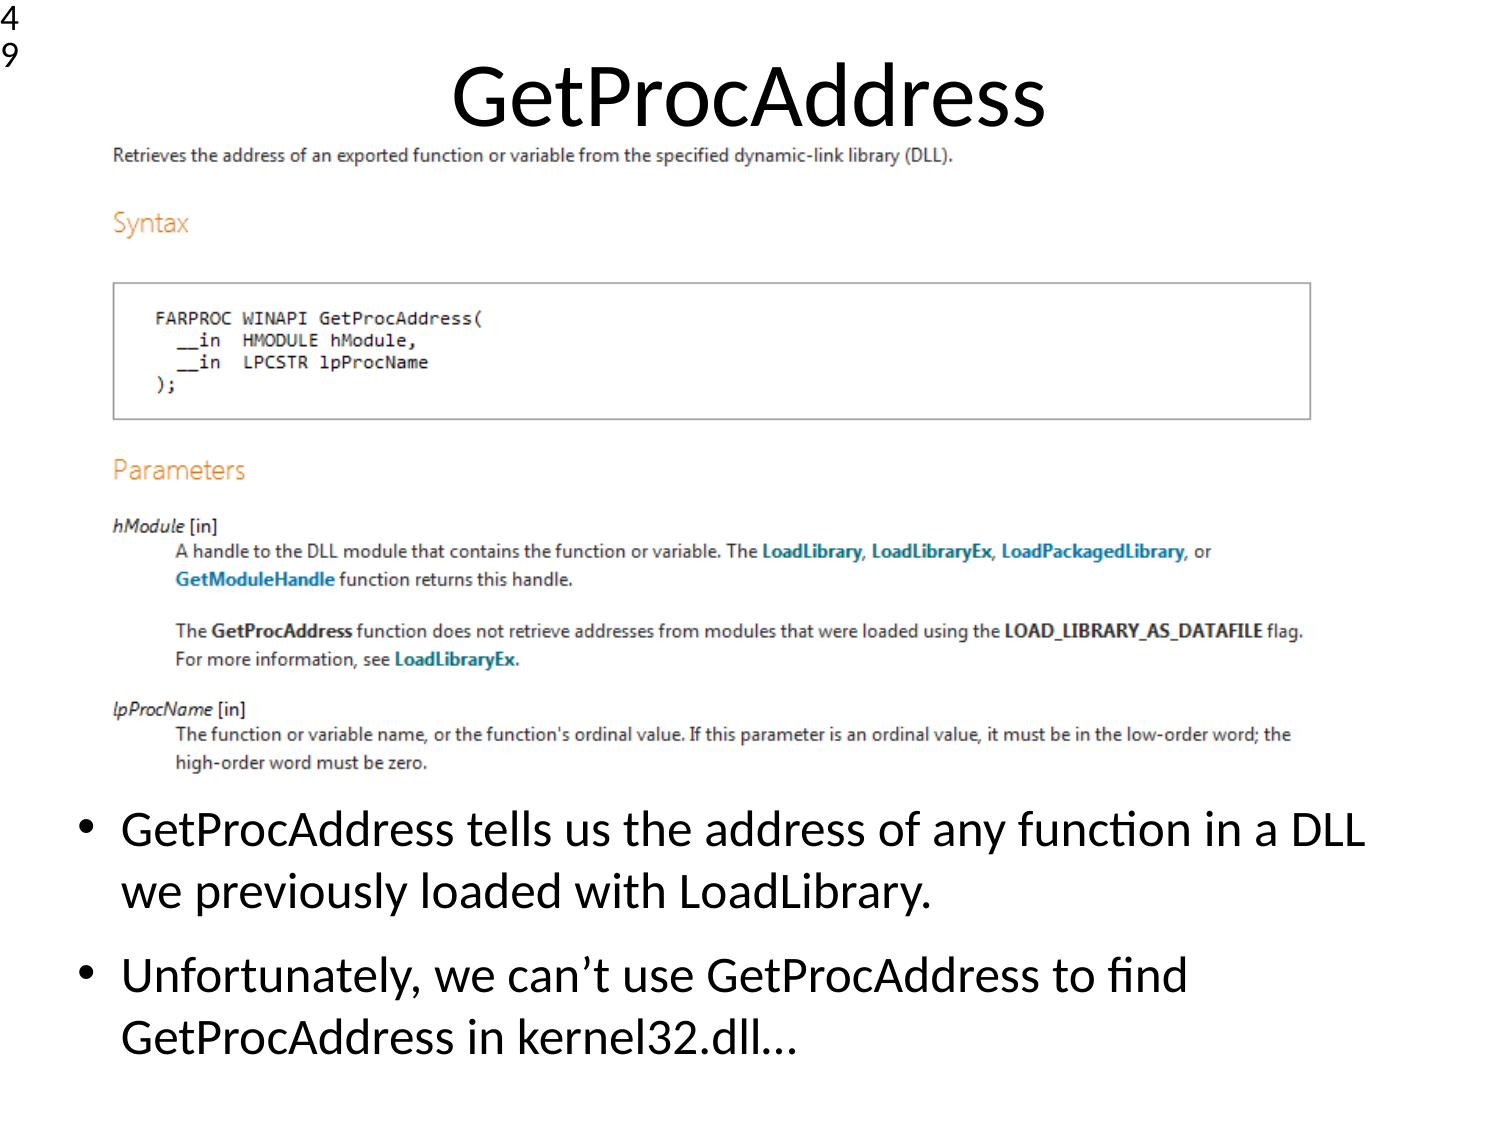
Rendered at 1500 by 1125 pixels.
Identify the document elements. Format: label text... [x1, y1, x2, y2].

list GetProcAddress tells us the address of any function in a DLL we previously loaded with LoadLibrary. Unfortunately, we can’t use GetProcAddress to find GetProcAddress in kernel32.dll… [62, 787, 1425, 1075]
picture [99, 137, 1316, 799]
title GetProcAddress [75, 12, 1425, 168]
